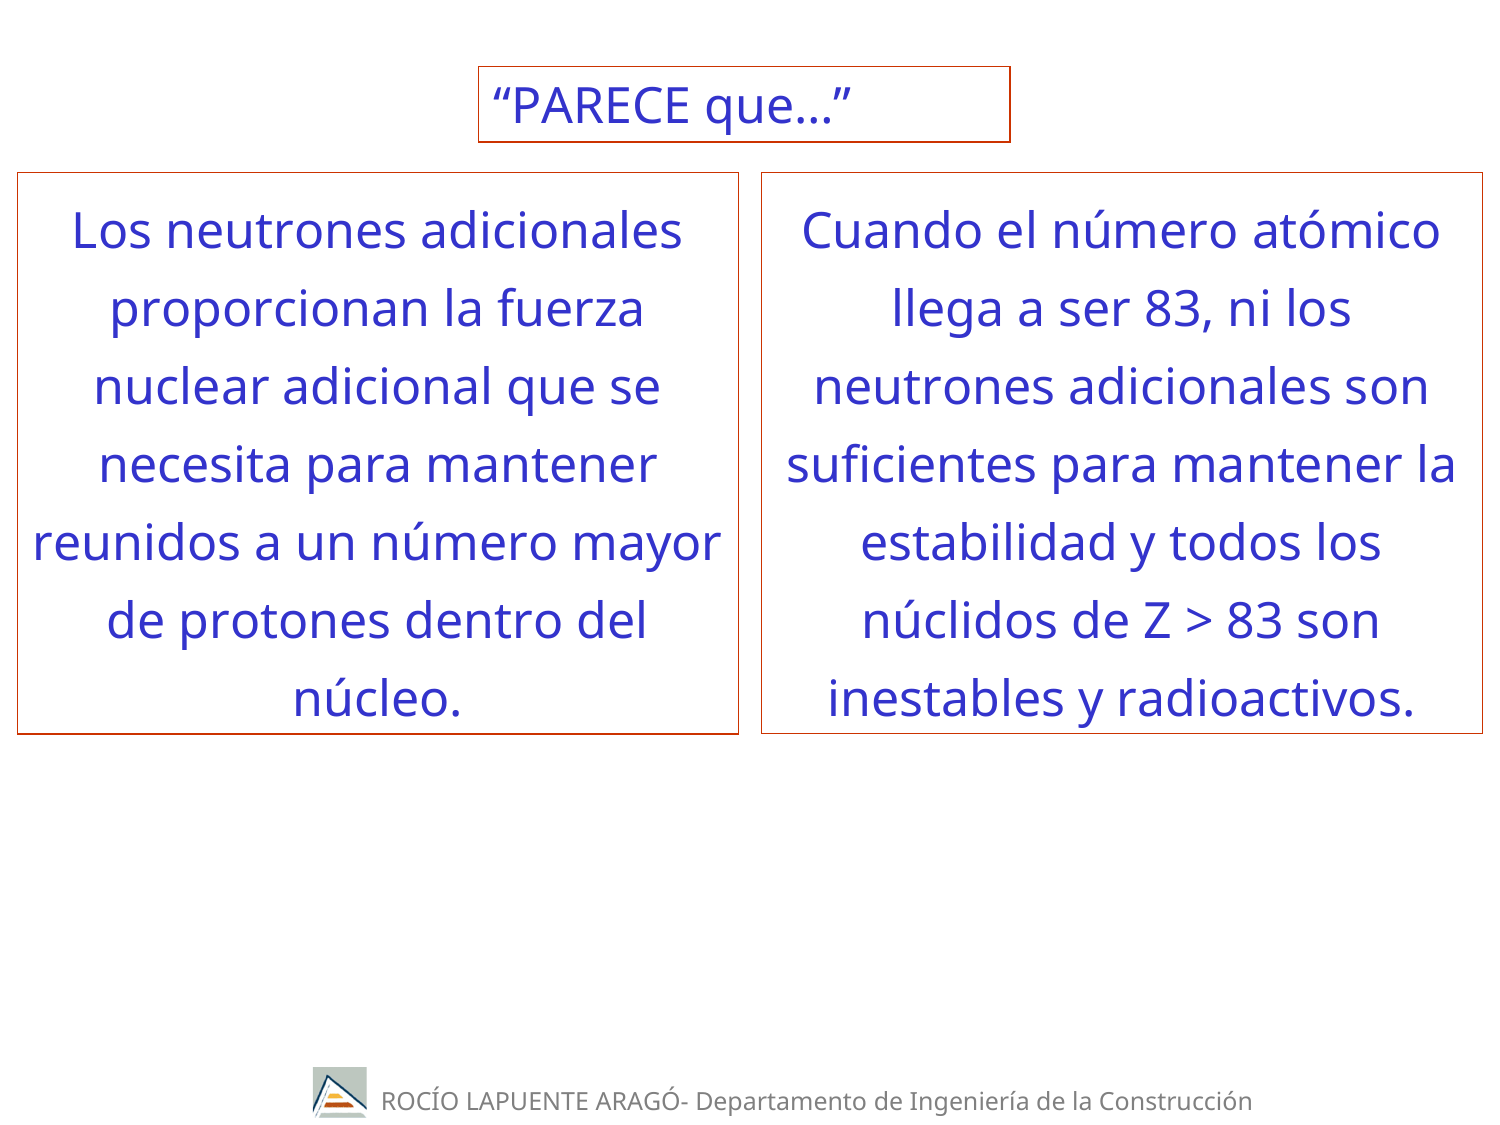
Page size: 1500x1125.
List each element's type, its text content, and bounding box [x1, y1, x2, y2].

text_box Cuando el número atómico llega a ser 83, ni los neutrones adicionales son suficientes para mantener la estabilidad y todos los núclidos de Z > 83 son inestables y radioactivos. [761, 172, 1483, 734]
text_box “PARECE que…” [478, 66, 1010, 142]
text_box Los neutrones adicionales proporcionan la fuerza nuclear adicional que se necesita para mantener reunidos a un número mayor de protones dentro del núcleo. [17, 172, 739, 734]
